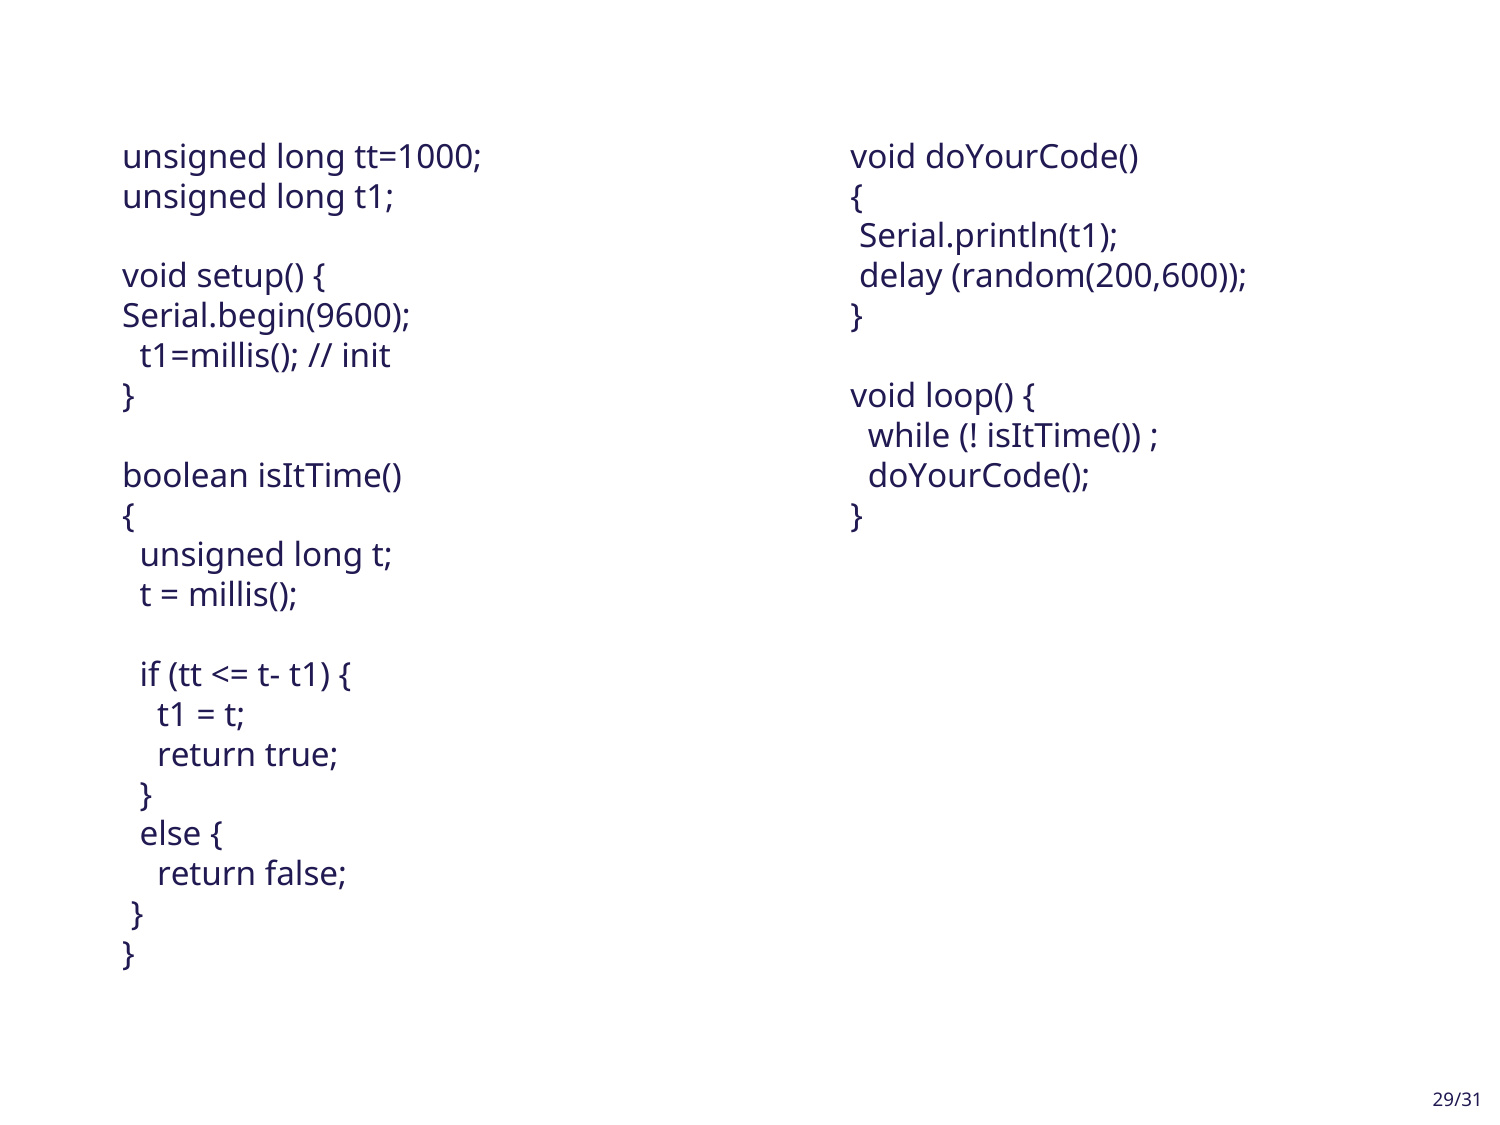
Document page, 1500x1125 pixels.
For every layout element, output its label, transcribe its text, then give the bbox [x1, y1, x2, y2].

list unsigned long tt=1000; unsigned long t1; void setup() { Serial.begin(9600); t1=millis(); // init } boolean isItTime() { unsigned long t; t = millis(); if (tt <= t- t1) { t1 = t; return true; } else { return false; } } [60, 135, 754, 1081]
list void doYourCode() { Serial.println(t1); delay (random(200,600)); } void loop() { while (! isItTime()) ; doYourCode(); } [788, 135, 1482, 1081]
